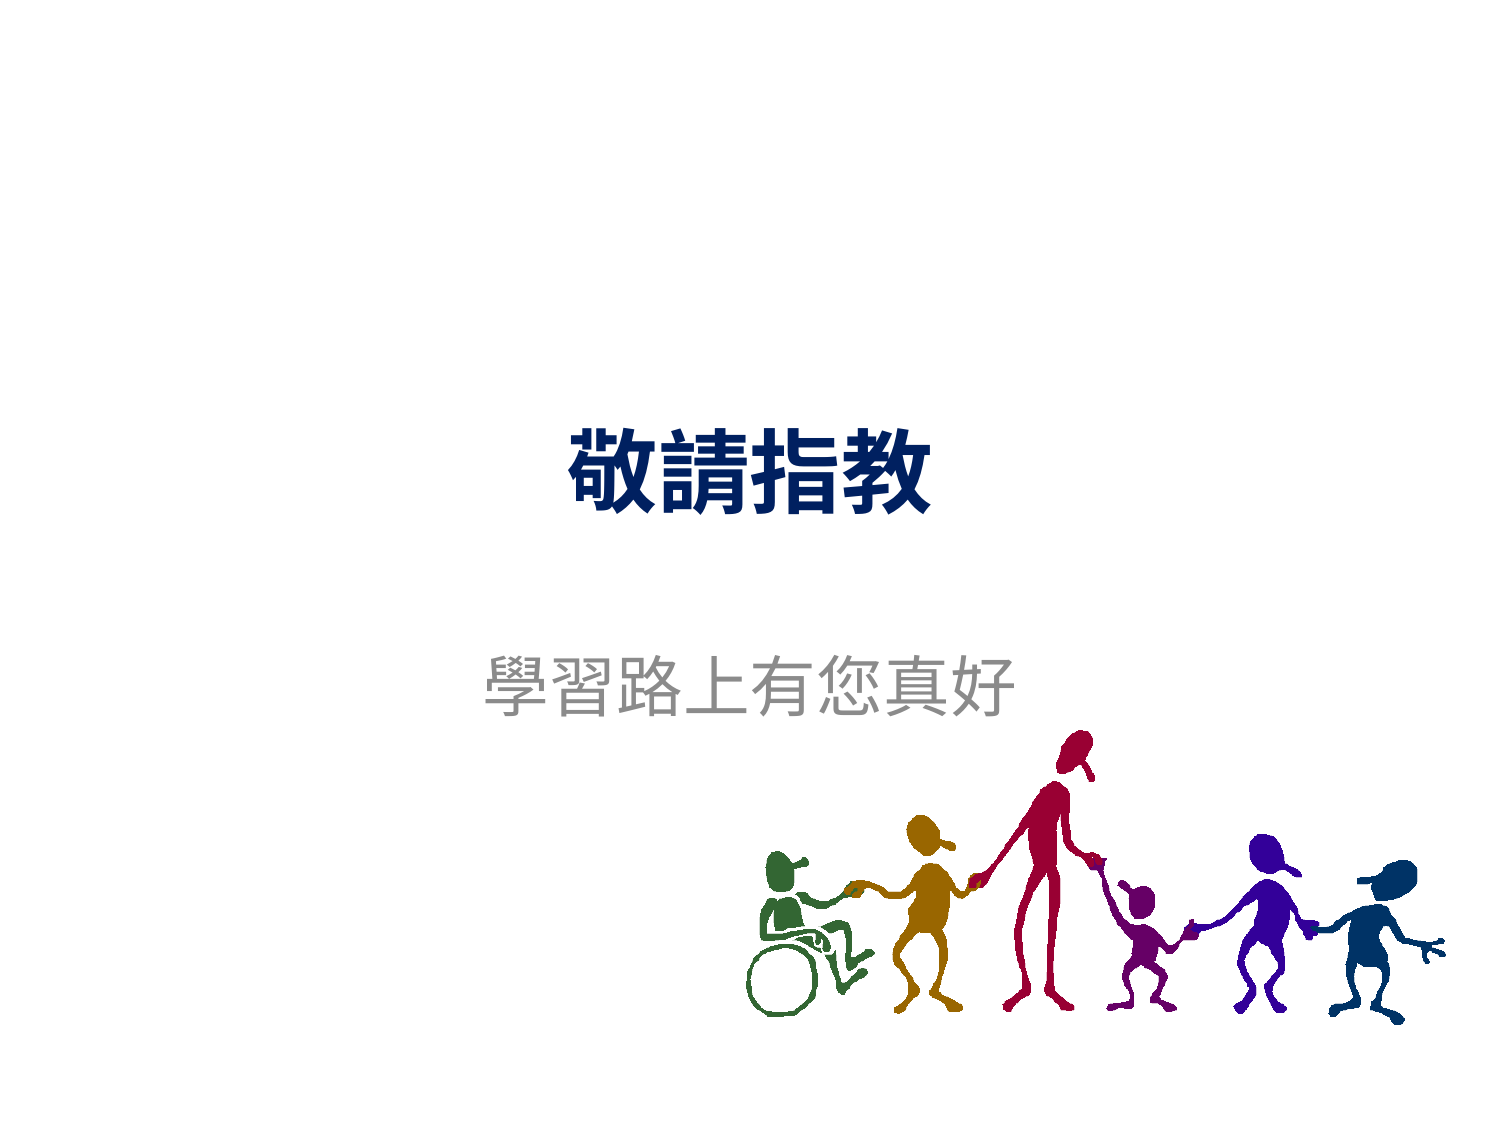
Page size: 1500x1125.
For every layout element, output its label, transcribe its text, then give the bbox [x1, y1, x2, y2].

title 敬請指教 [112, 349, 1388, 591]
picture [746, 730, 1446, 1025]
subtitle 學習路上有您真好 [225, 637, 1275, 925]
